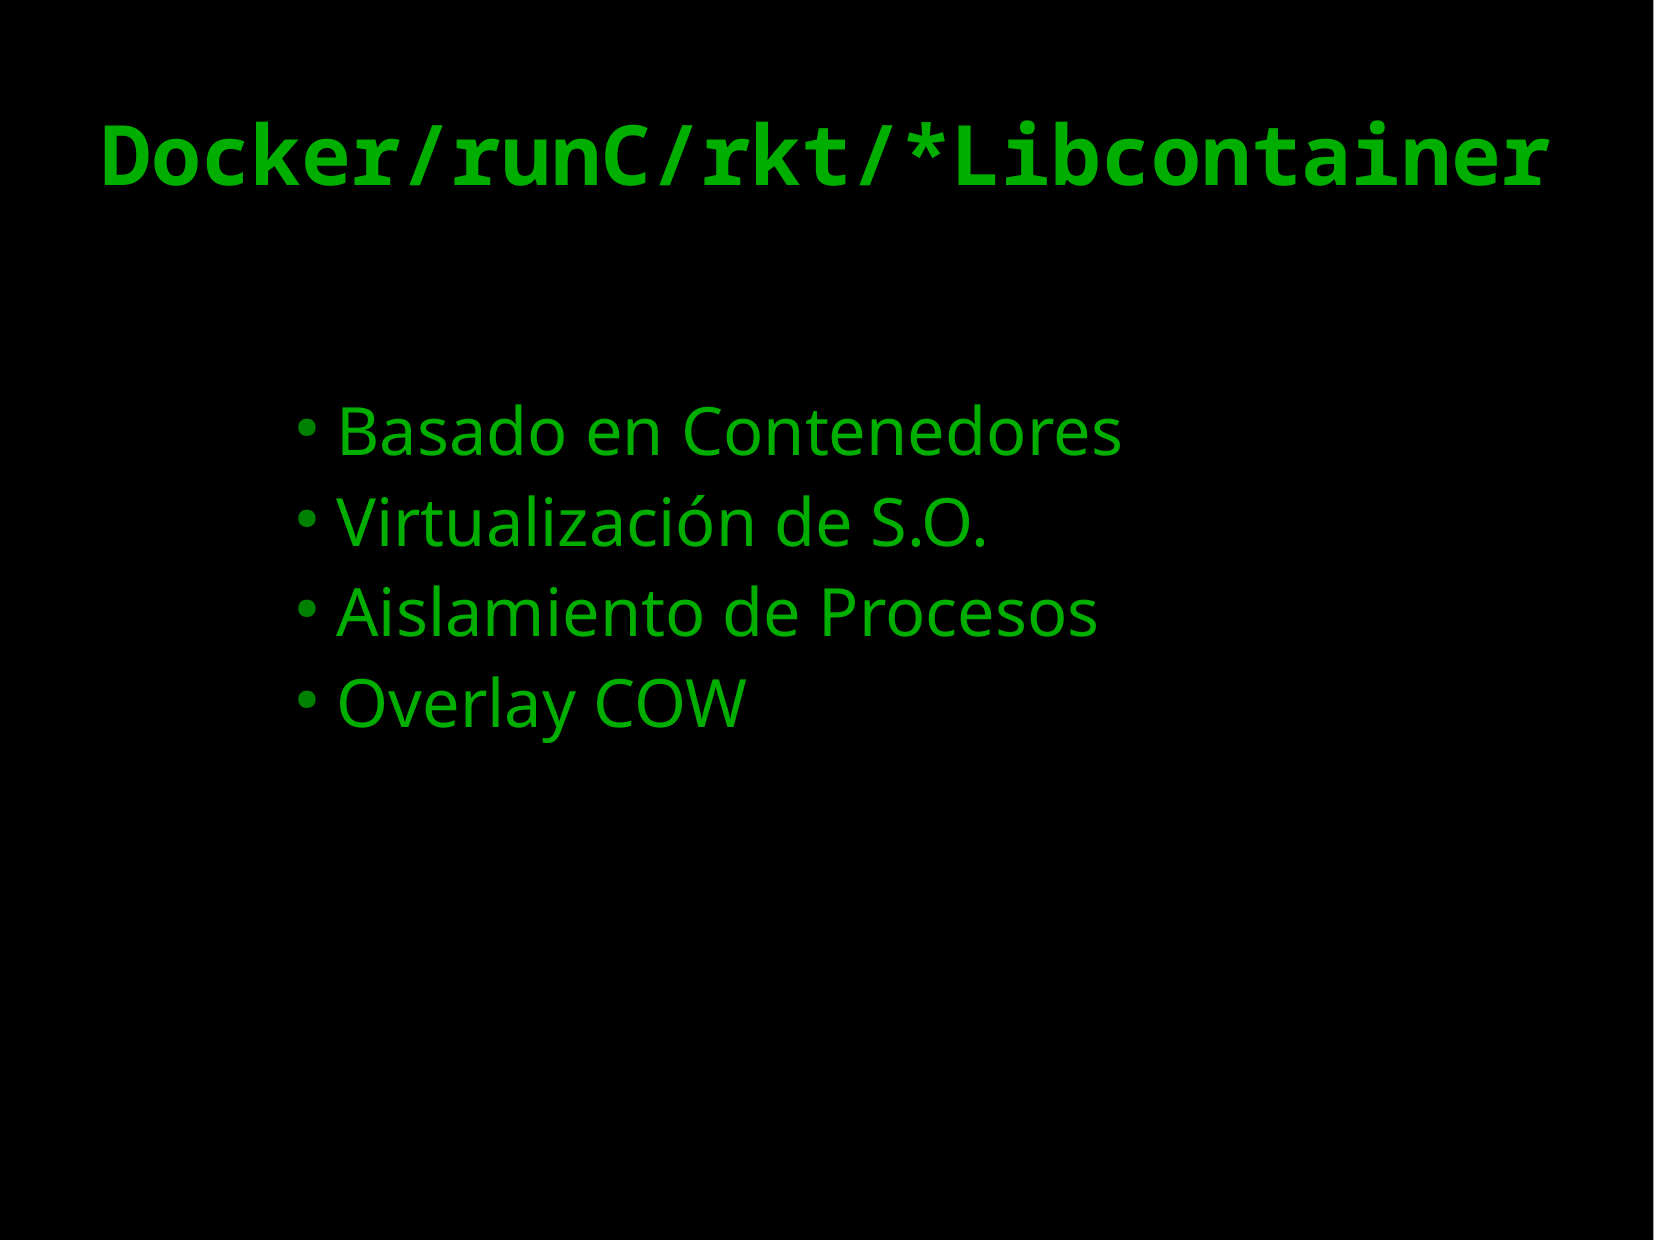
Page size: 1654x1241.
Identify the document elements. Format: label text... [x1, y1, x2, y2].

title Docker/runC/rkt/*Libcontainer [82, 49, 1571, 257]
text_box Basado en Contenedores Virtualización de S.O. Aislamiento de Procesos Overlay COW [295, 295, 1489, 927]
